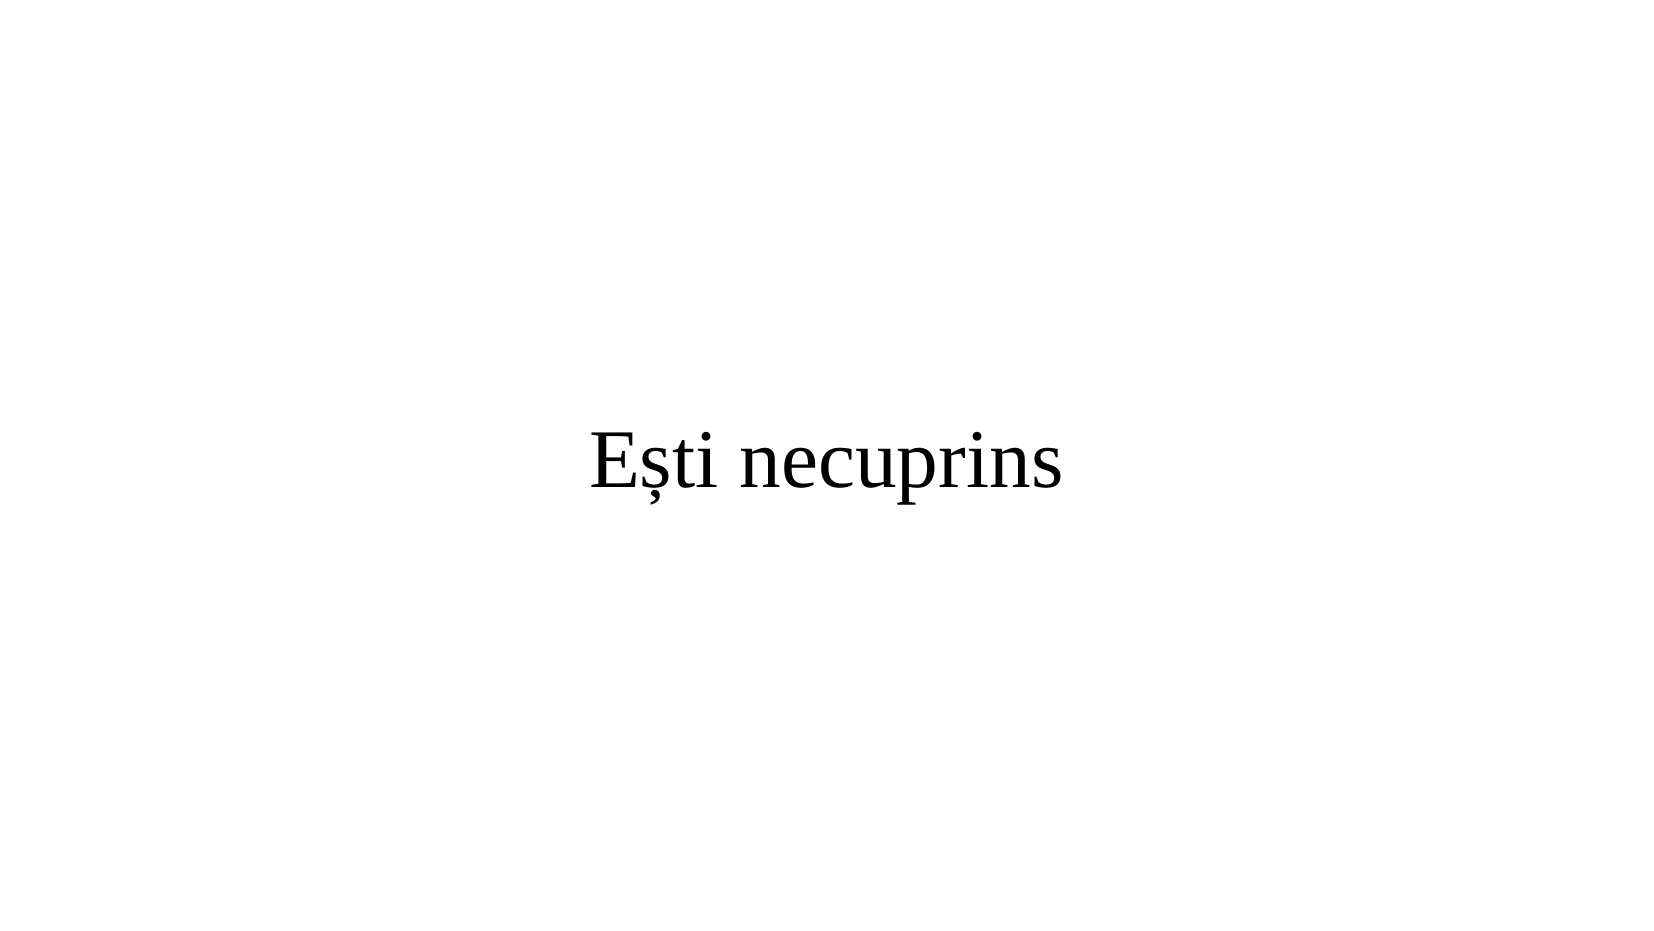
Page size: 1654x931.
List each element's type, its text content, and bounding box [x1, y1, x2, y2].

subtitle Ești necuprins [0, 396, 1654, 505]
